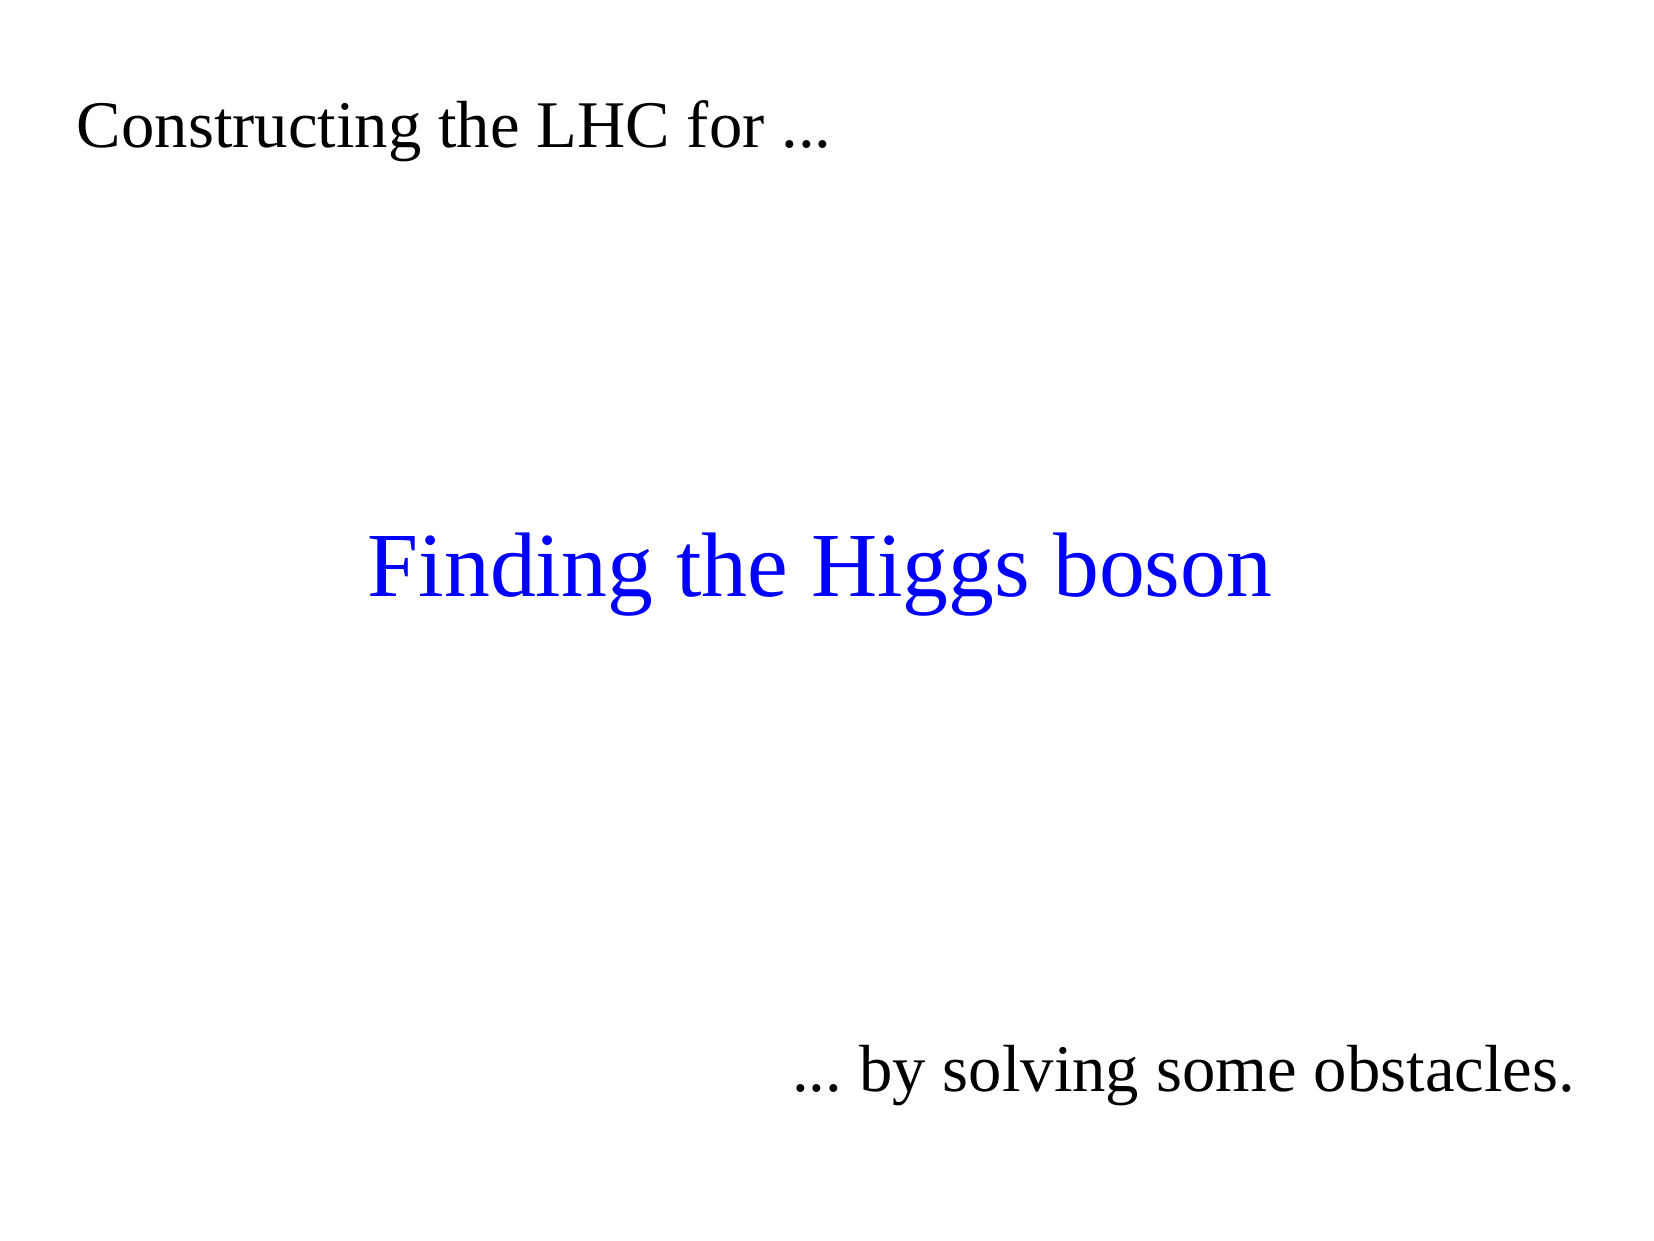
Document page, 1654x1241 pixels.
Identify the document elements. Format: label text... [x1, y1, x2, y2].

title Constructing the LHC for ... [76, 59, 1565, 191]
subtitle Finding the Higgs boson [76, 265, 1565, 866]
title ... by solving some obstacles. [88, 1003, 1577, 1135]
